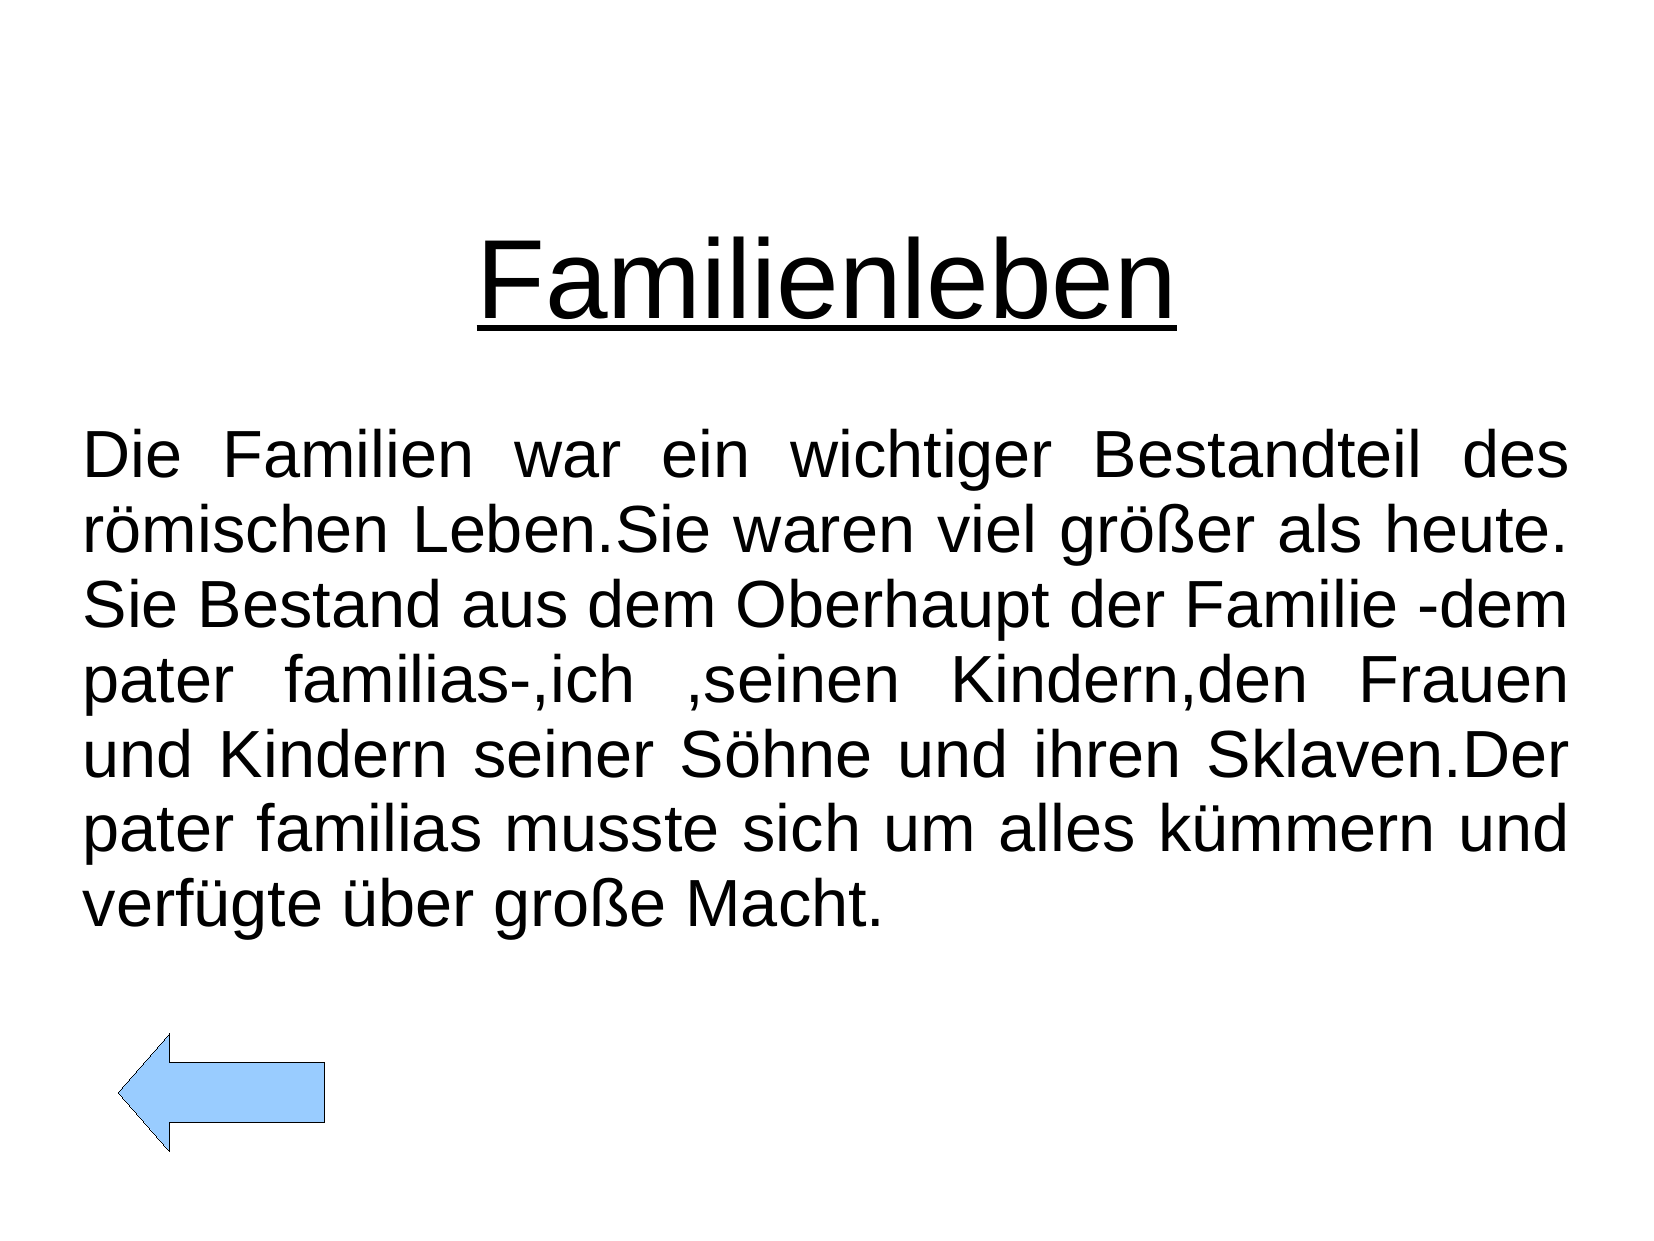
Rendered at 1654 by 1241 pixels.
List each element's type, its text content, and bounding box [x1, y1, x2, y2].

text_box [118, 1033, 325, 1152]
subtitle Familienleben Die Familien war ein wichtiger Bestandteil des römischen Leben.Sie waren viel größer als heute. Sie Bestand aus dem Oberhaupt der Familie -dem pater familias-,ich ,seinen Kindern,den Frauen und Kindern seiner Söhne und ihren Sklaven.Der pater familias musste sich um alles kümmern und verfügte über große Macht. [82, 56, 1571, 1102]
